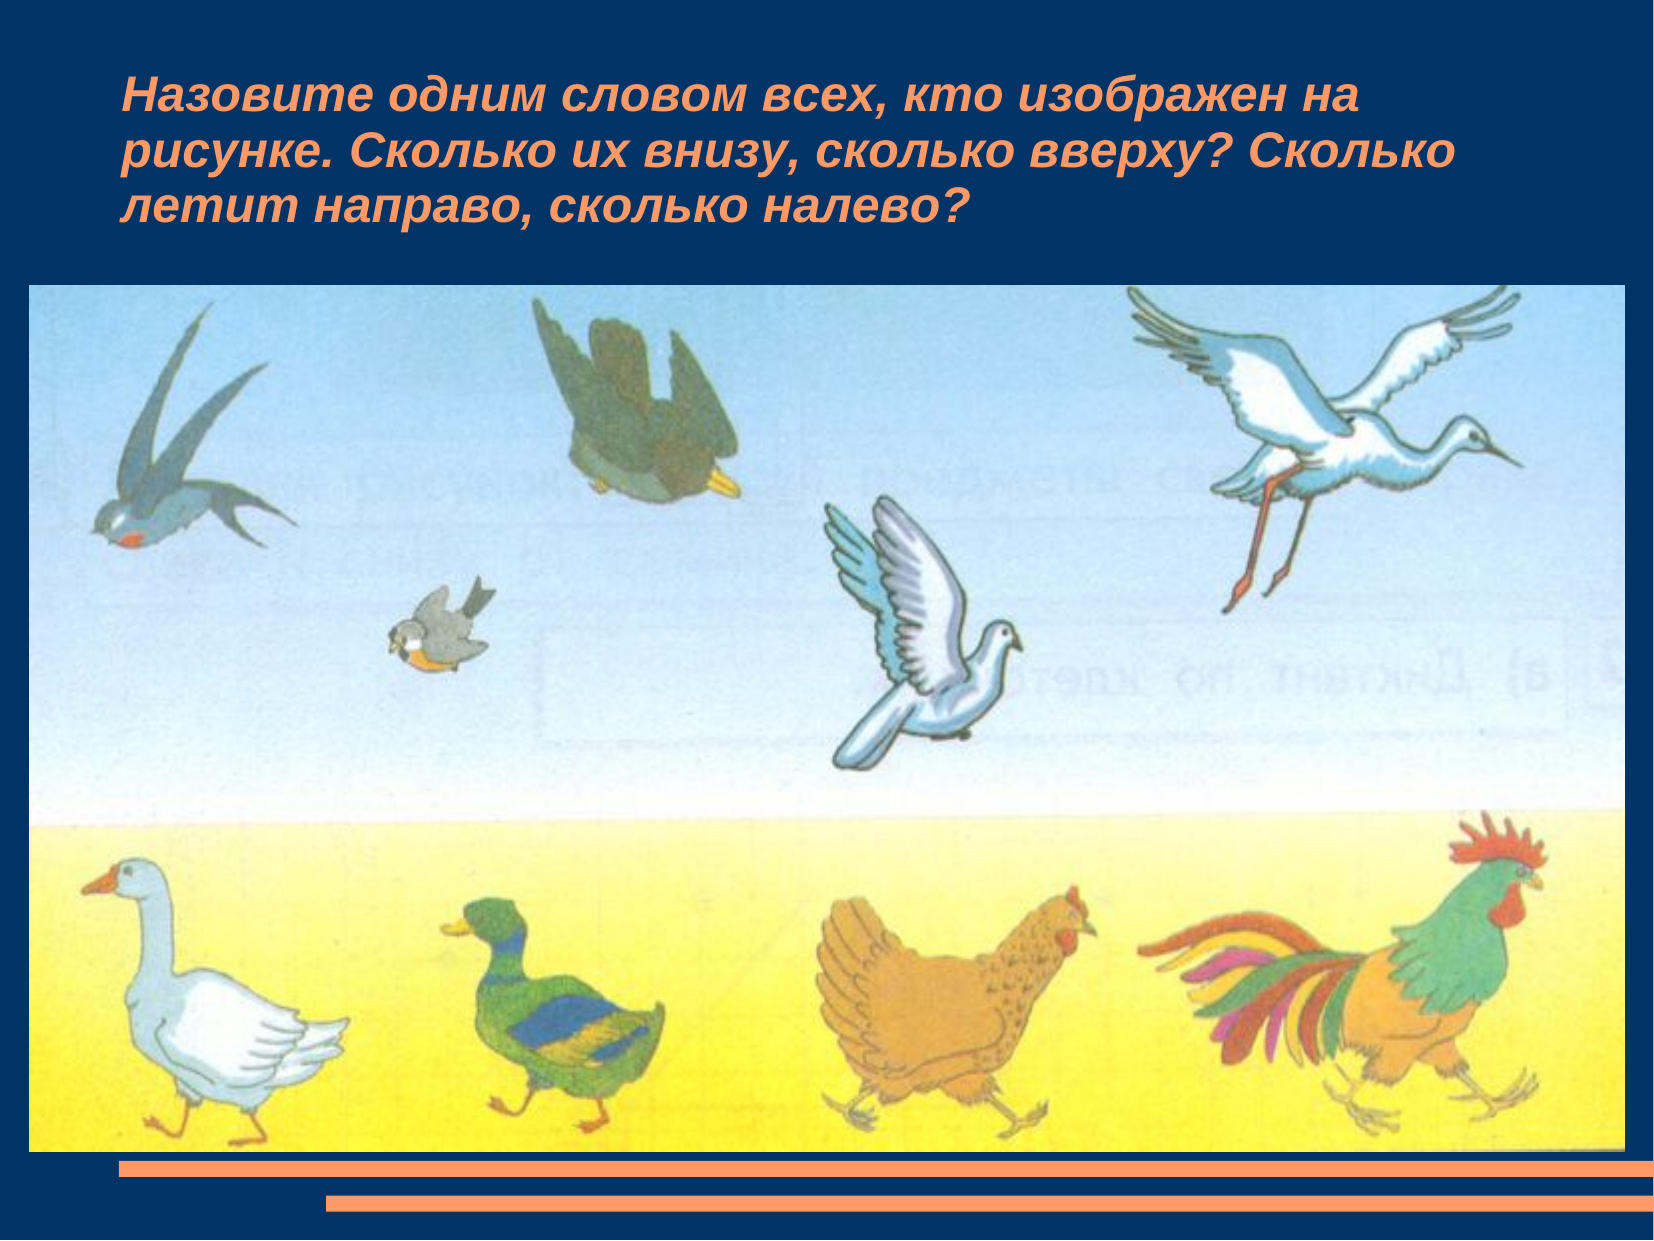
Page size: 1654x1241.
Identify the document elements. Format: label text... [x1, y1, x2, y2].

picture [29, 285, 1625, 1152]
title Назовите одним словом всех, кто изображен на рисунке. Сколько их внизу, сколько вверху? Сколько летит направо, сколько налево? [121, 46, 1534, 254]
